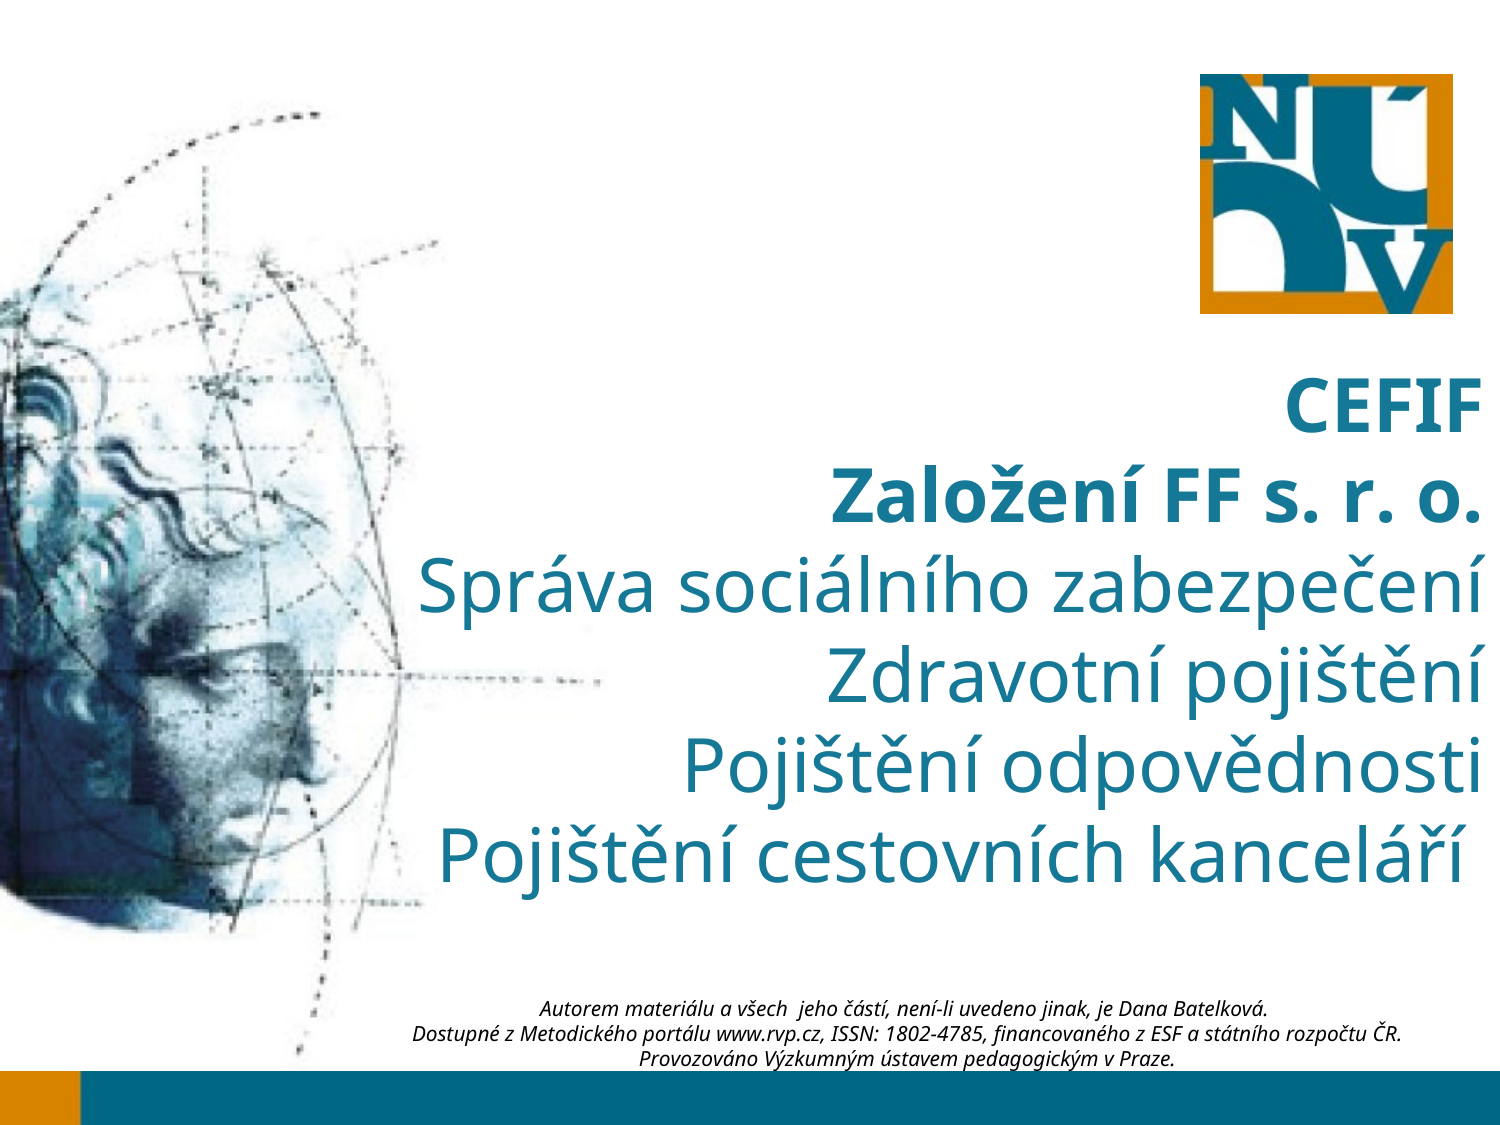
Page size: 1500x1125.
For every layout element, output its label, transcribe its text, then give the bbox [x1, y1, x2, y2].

picture [1200, 74, 1453, 314]
picture [1240, 74, 1279, 123]
picture [0, 99, 651, 1125]
text_box CEFIF Založení FF s. r. o. Správa sociálního zabezpečení Zdravotní pojištění Pojištění odpovědnosti Pojištění cestovních kanceláří [300, 349, 1500, 906]
picture [1410, 238, 1453, 314]
picture [1200, 85, 1216, 147]
text_box Autorem materiálu a všech jeho částí, není-li uvedeno jinak, je Dana Batelková. Dostupné z Metodického portálu www.rvp.cz, ISSN: 1802-4785, financovaného z ESF a státního rozpočtu ČR. Provozováno Výzkumným ústavem pedagogickým v Praze. [397, 987, 1418, 1078]
